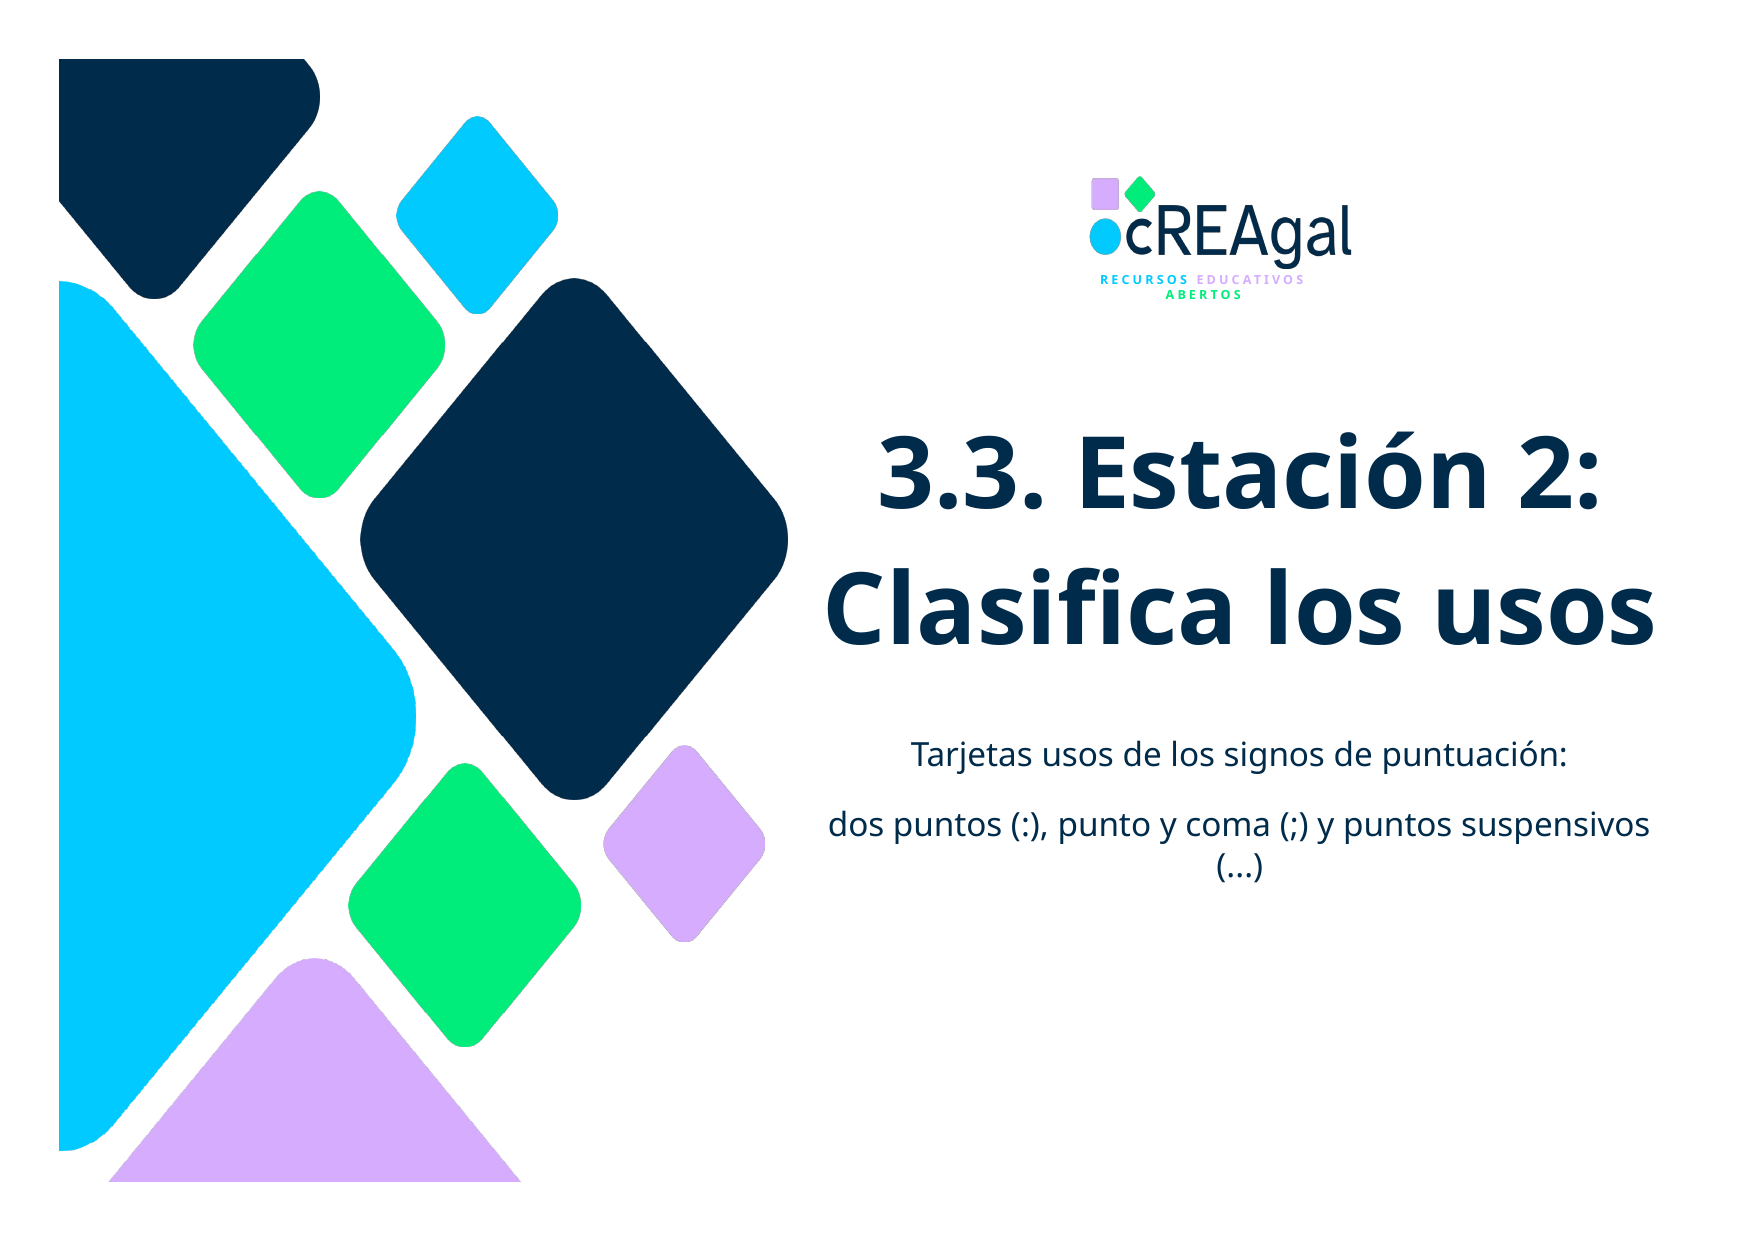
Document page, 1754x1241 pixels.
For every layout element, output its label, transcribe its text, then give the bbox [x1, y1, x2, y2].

list Tarjetas usos de los signos de puntuación: dos puntos (:), punto y coma (;) y puntos suspensivos (...) [826, 706, 1654, 914]
picture [1089, 176, 1352, 269]
title 3.3. Estación 2: Clasifica los usos [797, 351, 1684, 724]
picture [481, 116, 558, 208]
picture [59, 59, 788, 1182]
